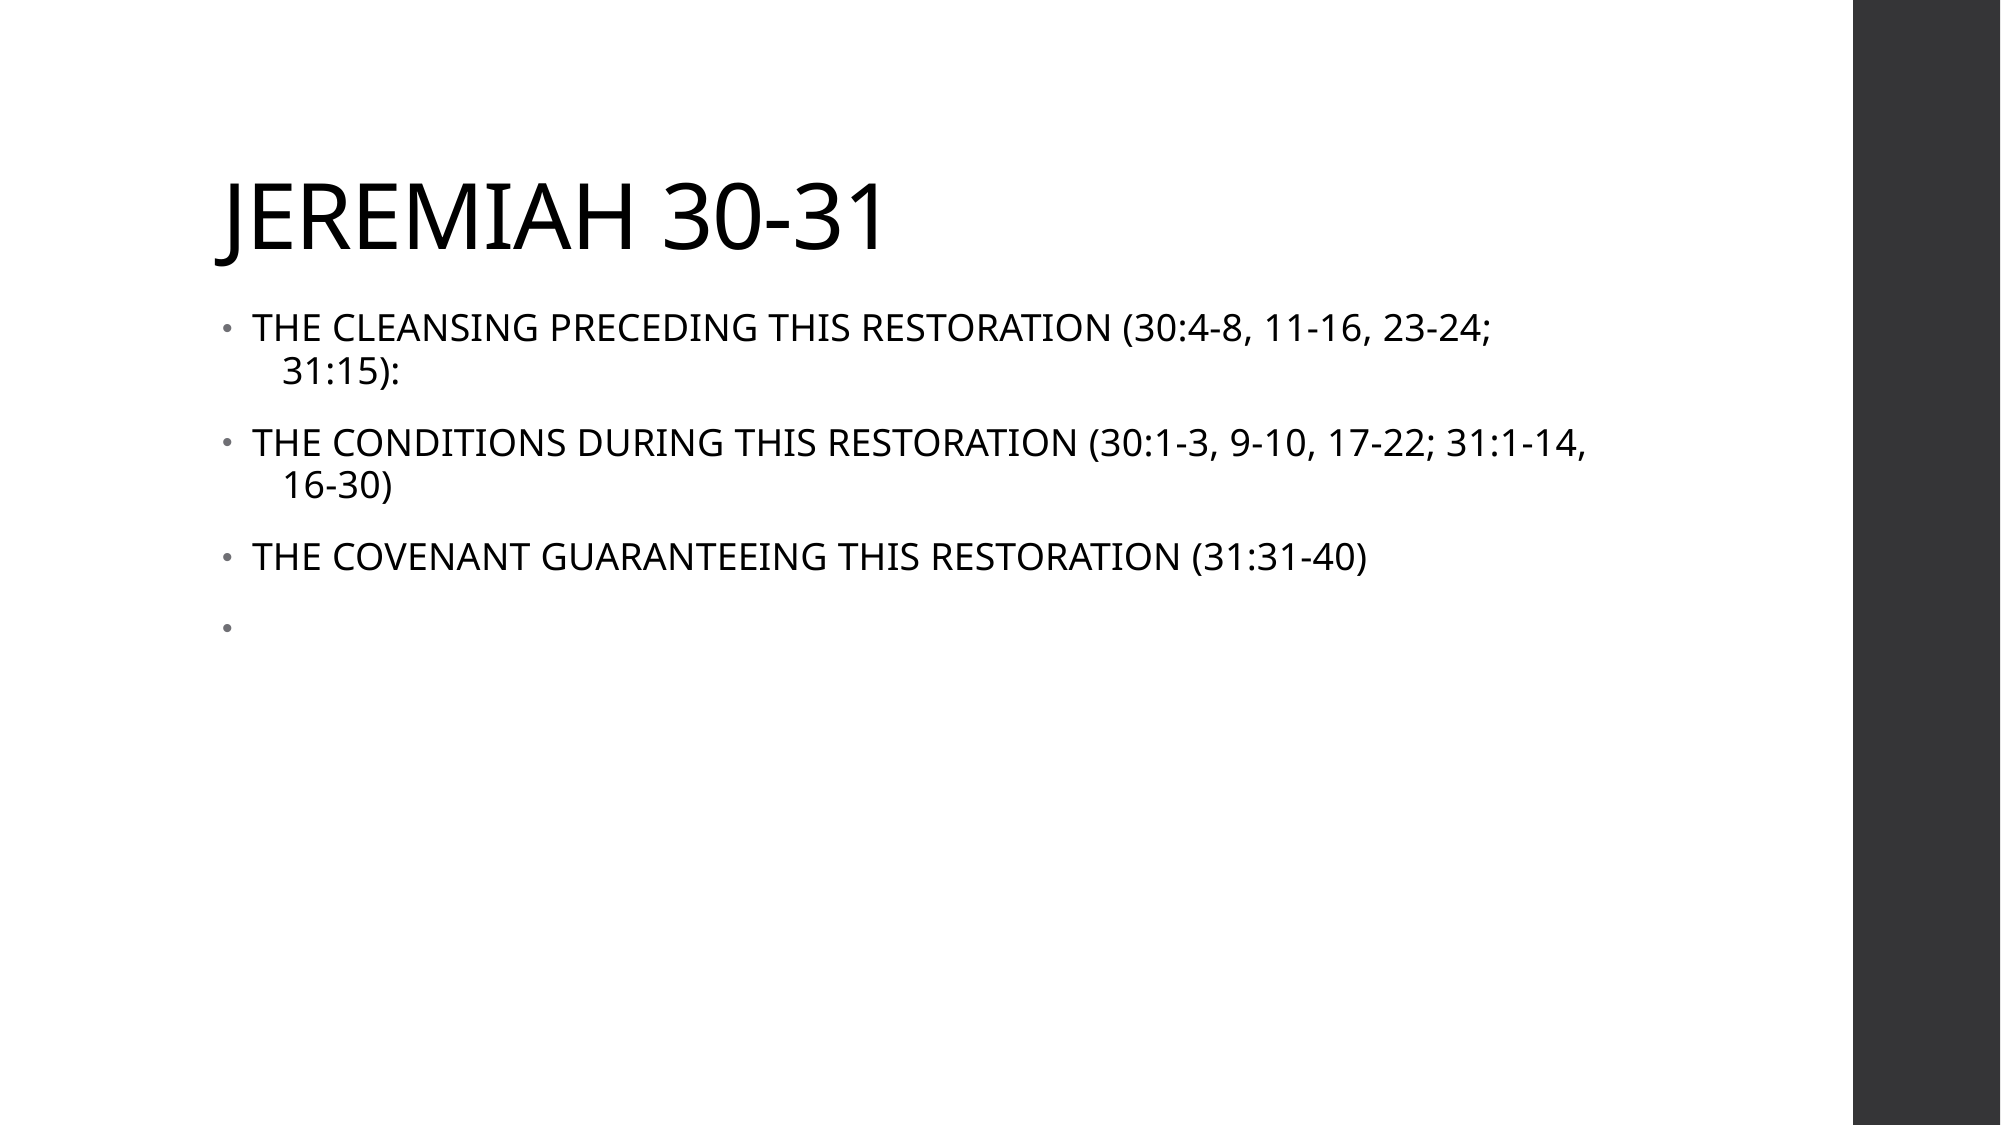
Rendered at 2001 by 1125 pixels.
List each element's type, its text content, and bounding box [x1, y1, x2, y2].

list THE CLEANSING PRECEDING THIS RESTORATION (30:4-8, 11-16, 23-24; 31:15): THE CONDITIONS DURING THIS RESTORATION (30:1-3, 9-10, 17-22; 31:1-14, 16-30) THE COVENANT GUARANTEEING THIS RESTORATION (31:31-40) [206, 299, 1617, 1014]
title JEREMIAH 30-31 [206, 60, 1797, 278]
